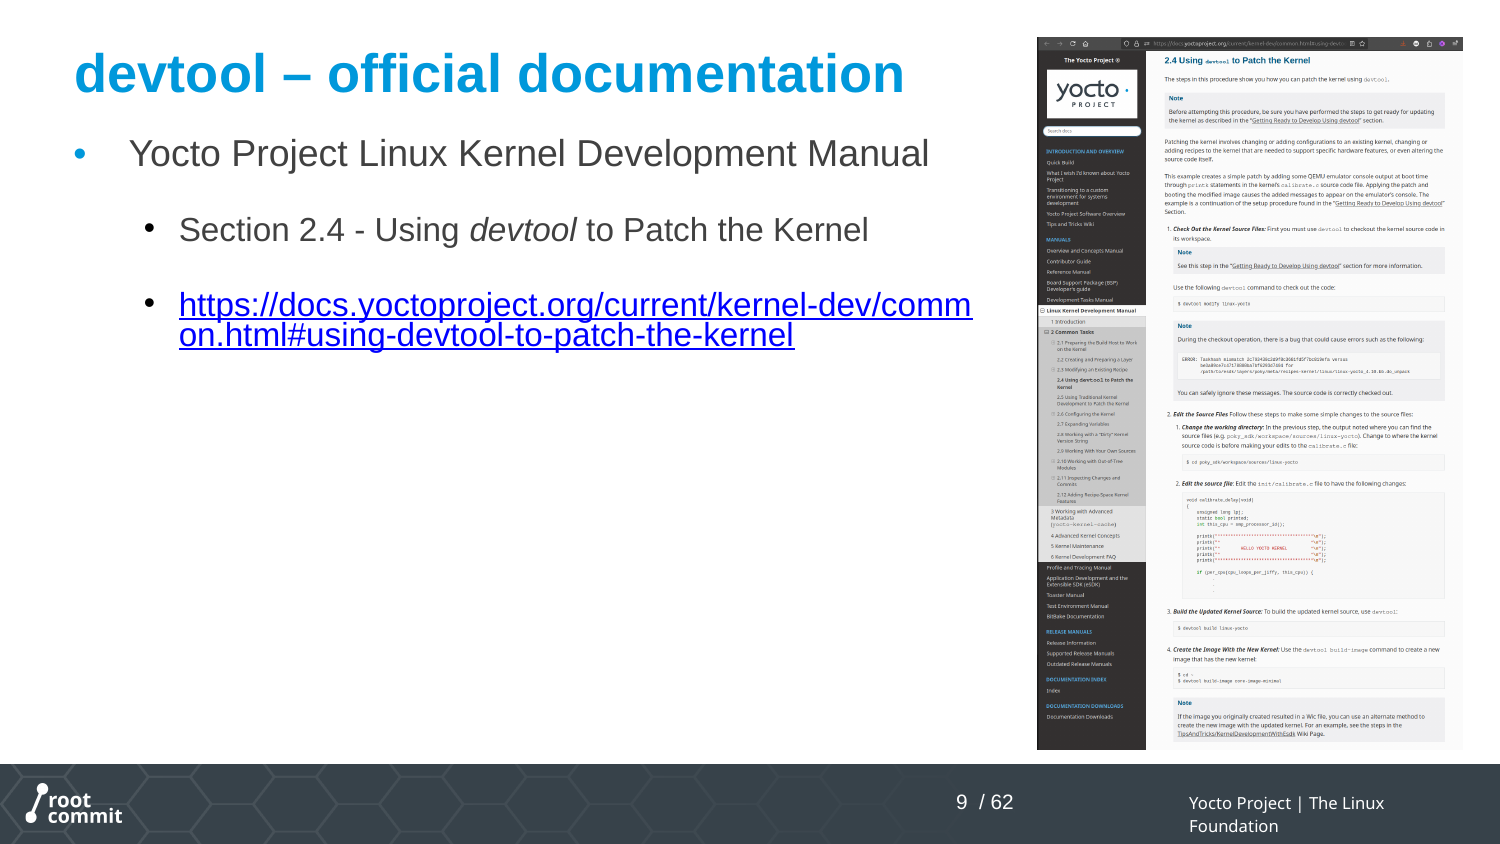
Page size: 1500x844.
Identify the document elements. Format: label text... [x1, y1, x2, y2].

text_box Yocto Project Linux Kernel Development Manual Section 2.4 - Using devtool to Patch the Kernel https://docs.yoctoproject.org/current/kernel-dev/common.html#using-devtool-to-patch-the-kernel [72, 132, 976, 738]
picture [0, 0, 1500, 844]
text_box devtool – official documentation [74, 50, 1037, 159]
